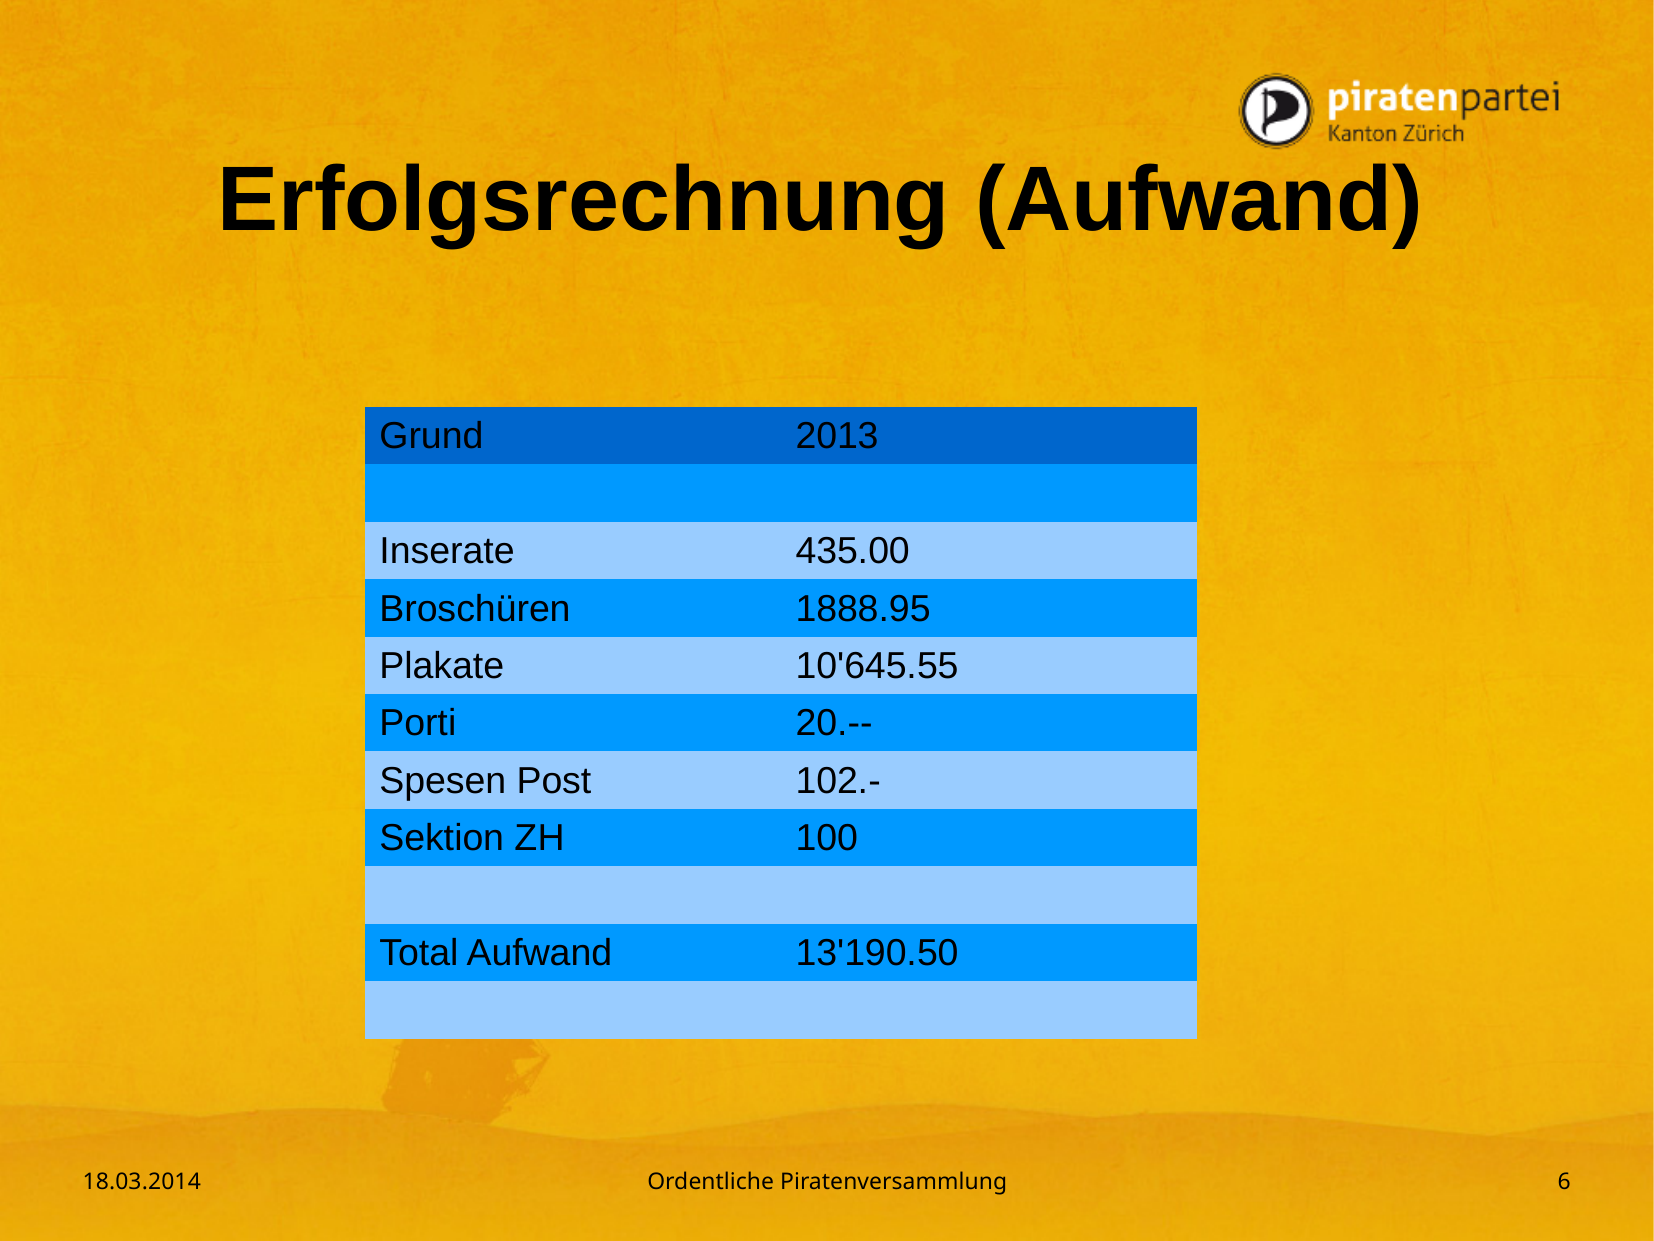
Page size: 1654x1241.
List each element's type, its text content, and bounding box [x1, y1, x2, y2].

table_cell [781, 866, 1197, 924]
title [70, 321, 1560, 1111]
table_cell [365, 866, 781, 924]
title Erfolgsrechnung (Aufwand) [76, 102, 1565, 296]
table_cell Inserate [365, 522, 781, 579]
table_cell 10'645.55 [781, 637, 1197, 694]
table_cell Plakate [365, 637, 781, 694]
table_cell [781, 981, 1197, 1039]
table_cell Broschüren [365, 579, 781, 637]
table_cell Sektion ZH [365, 809, 781, 866]
table_cell 1888.95 [781, 579, 1197, 637]
table_cell 20.-- [781, 694, 1197, 751]
table_cell 102.- [781, 751, 1197, 809]
table_cell Porti [365, 694, 781, 751]
table_header 2013 [781, 407, 1197, 464]
table_cell Total Aufwand [365, 924, 781, 981]
table_cell [365, 981, 781, 1039]
table_header Grund [365, 407, 781, 464]
table_cell 13'190.50 [781, 924, 1197, 981]
table_cell [781, 464, 1197, 522]
table_cell 100 [781, 809, 1197, 866]
picture [0, 0, 1654, 1241]
table_cell 435.00 [781, 522, 1197, 579]
table_cell Spesen Post [365, 751, 781, 809]
table_cell [365, 464, 781, 522]
